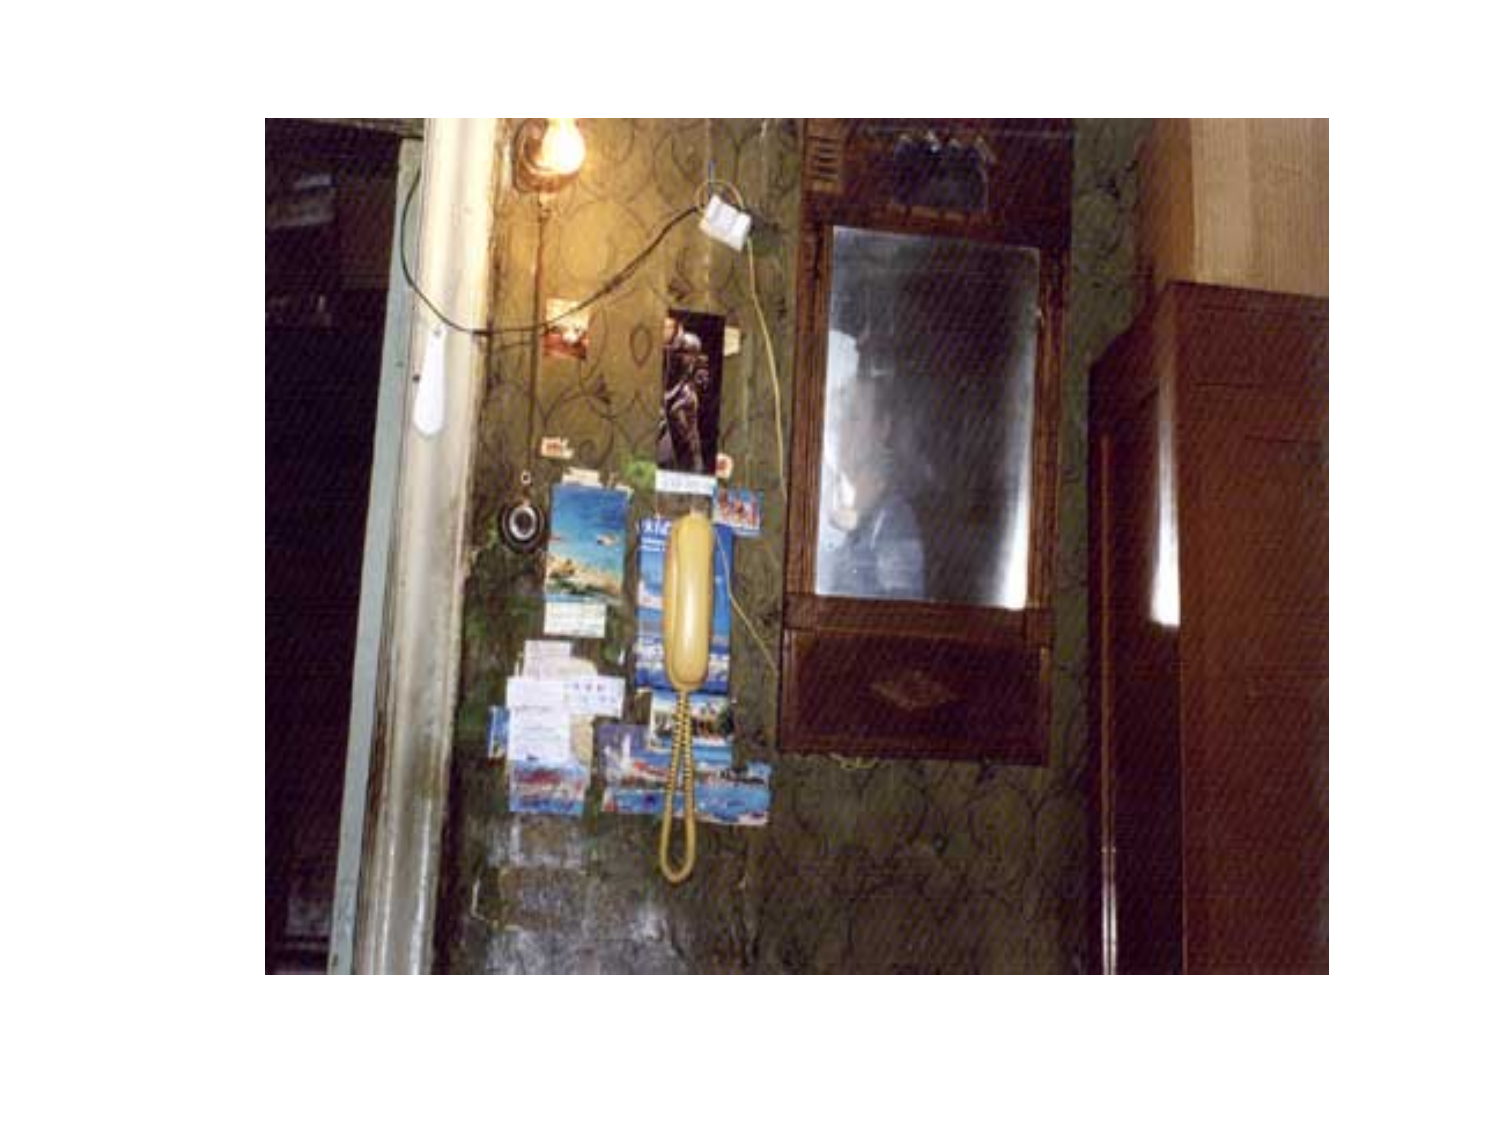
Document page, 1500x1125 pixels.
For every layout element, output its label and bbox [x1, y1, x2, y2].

picture [265, 118, 1329, 975]
